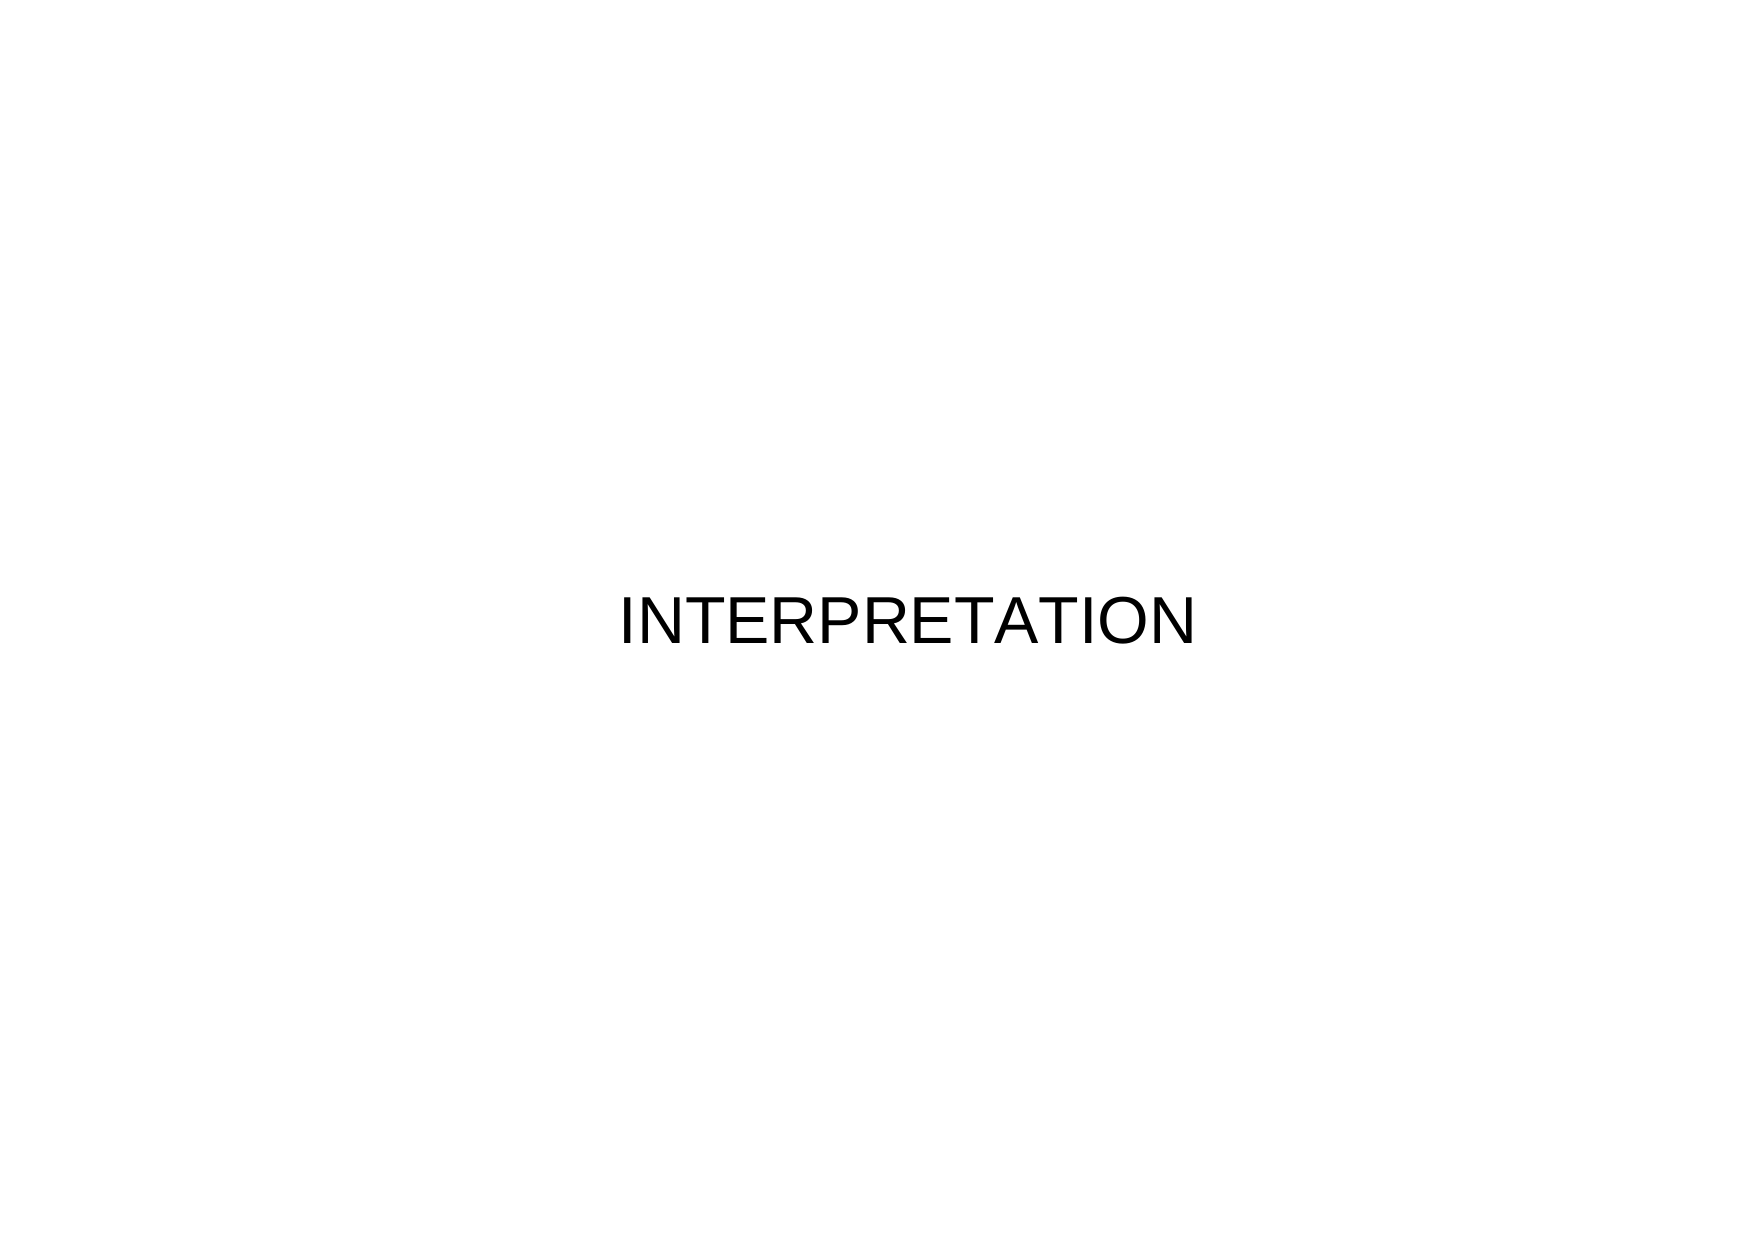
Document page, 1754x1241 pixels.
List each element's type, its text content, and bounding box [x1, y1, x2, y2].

subtitle INTERPRETATION [75, 123, 1686, 1111]
